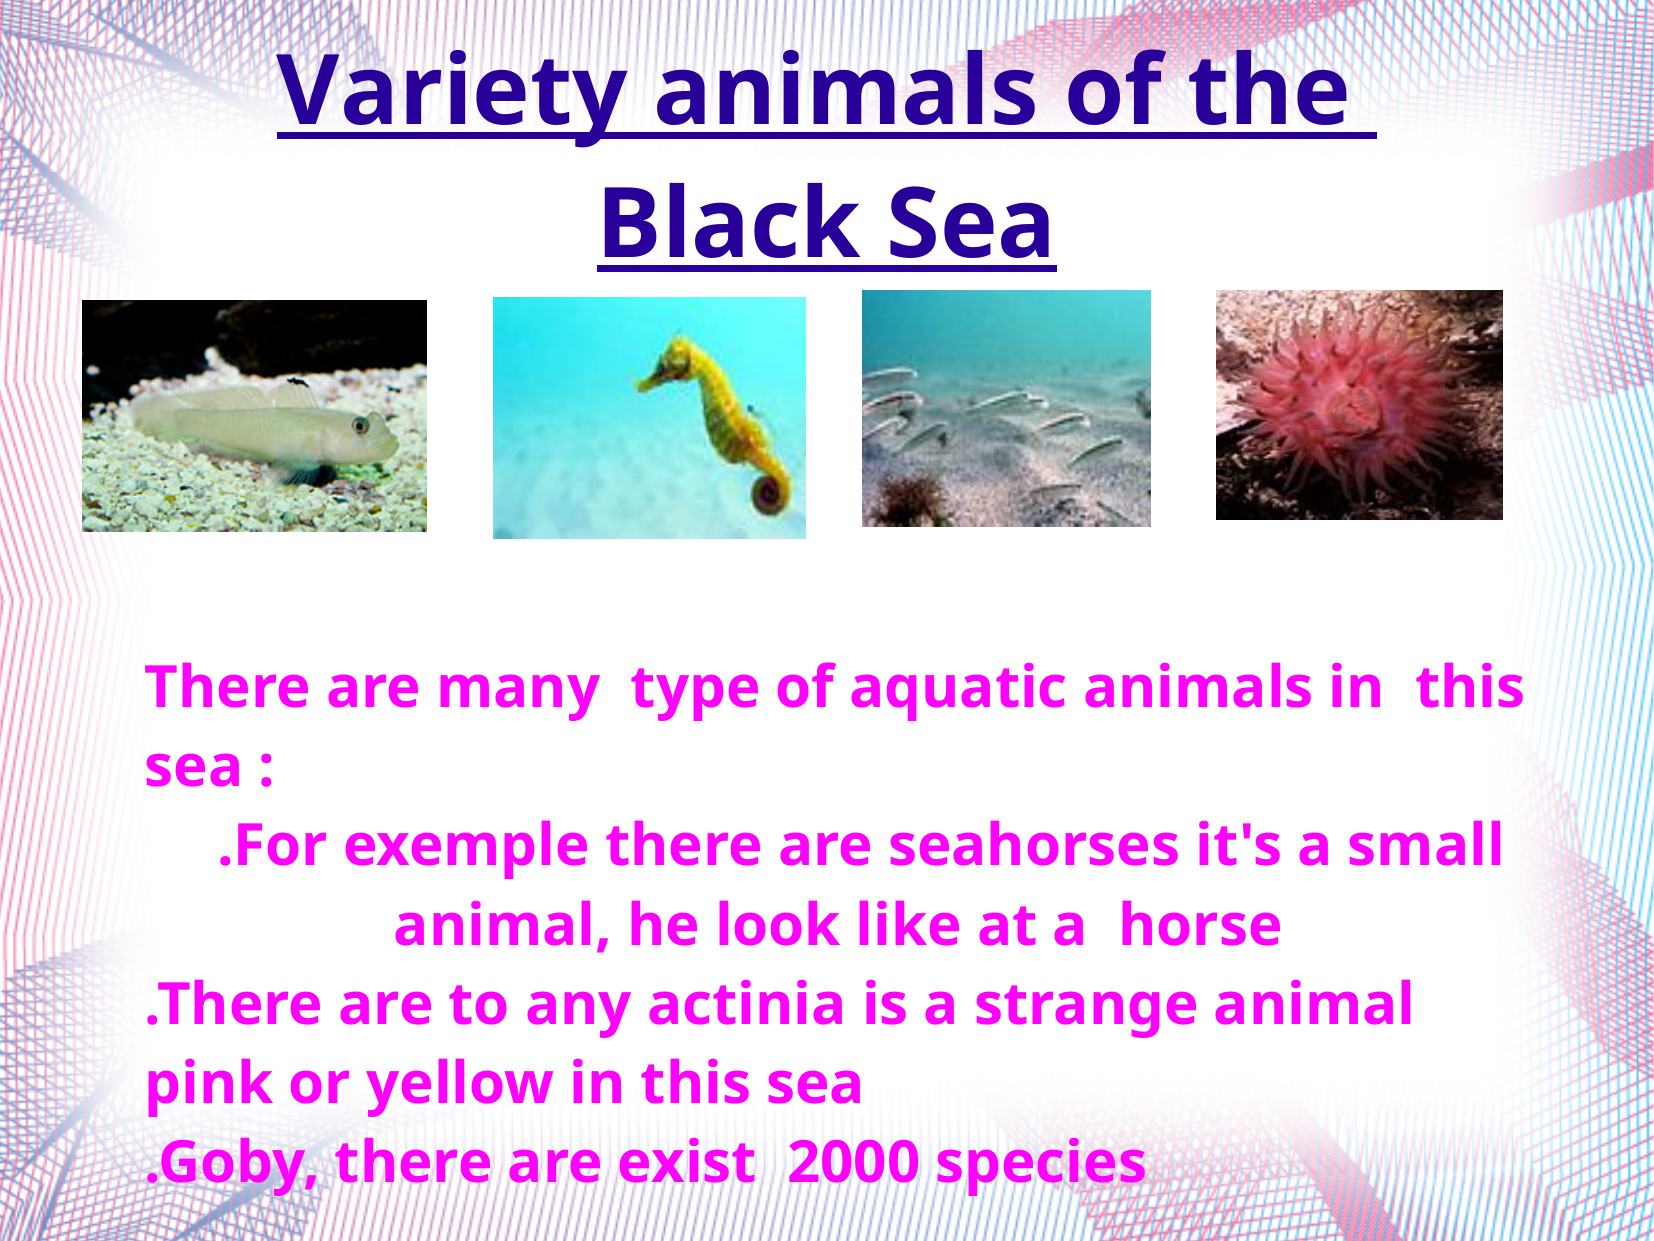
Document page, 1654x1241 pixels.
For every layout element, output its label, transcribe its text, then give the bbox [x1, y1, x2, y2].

picture [0, 0, 1654, 1241]
text_box There are many type of aquatic animals in this sea : .For exemple there are seahorses it's a small animal, he look like at a horse .There are to any actinia is a strange animal pink or yellow in this sea .Goby, there are exist 2000 species [129, 637, 1548, 1145]
title Variety animals of the Black Sea [82, 35, 1571, 271]
